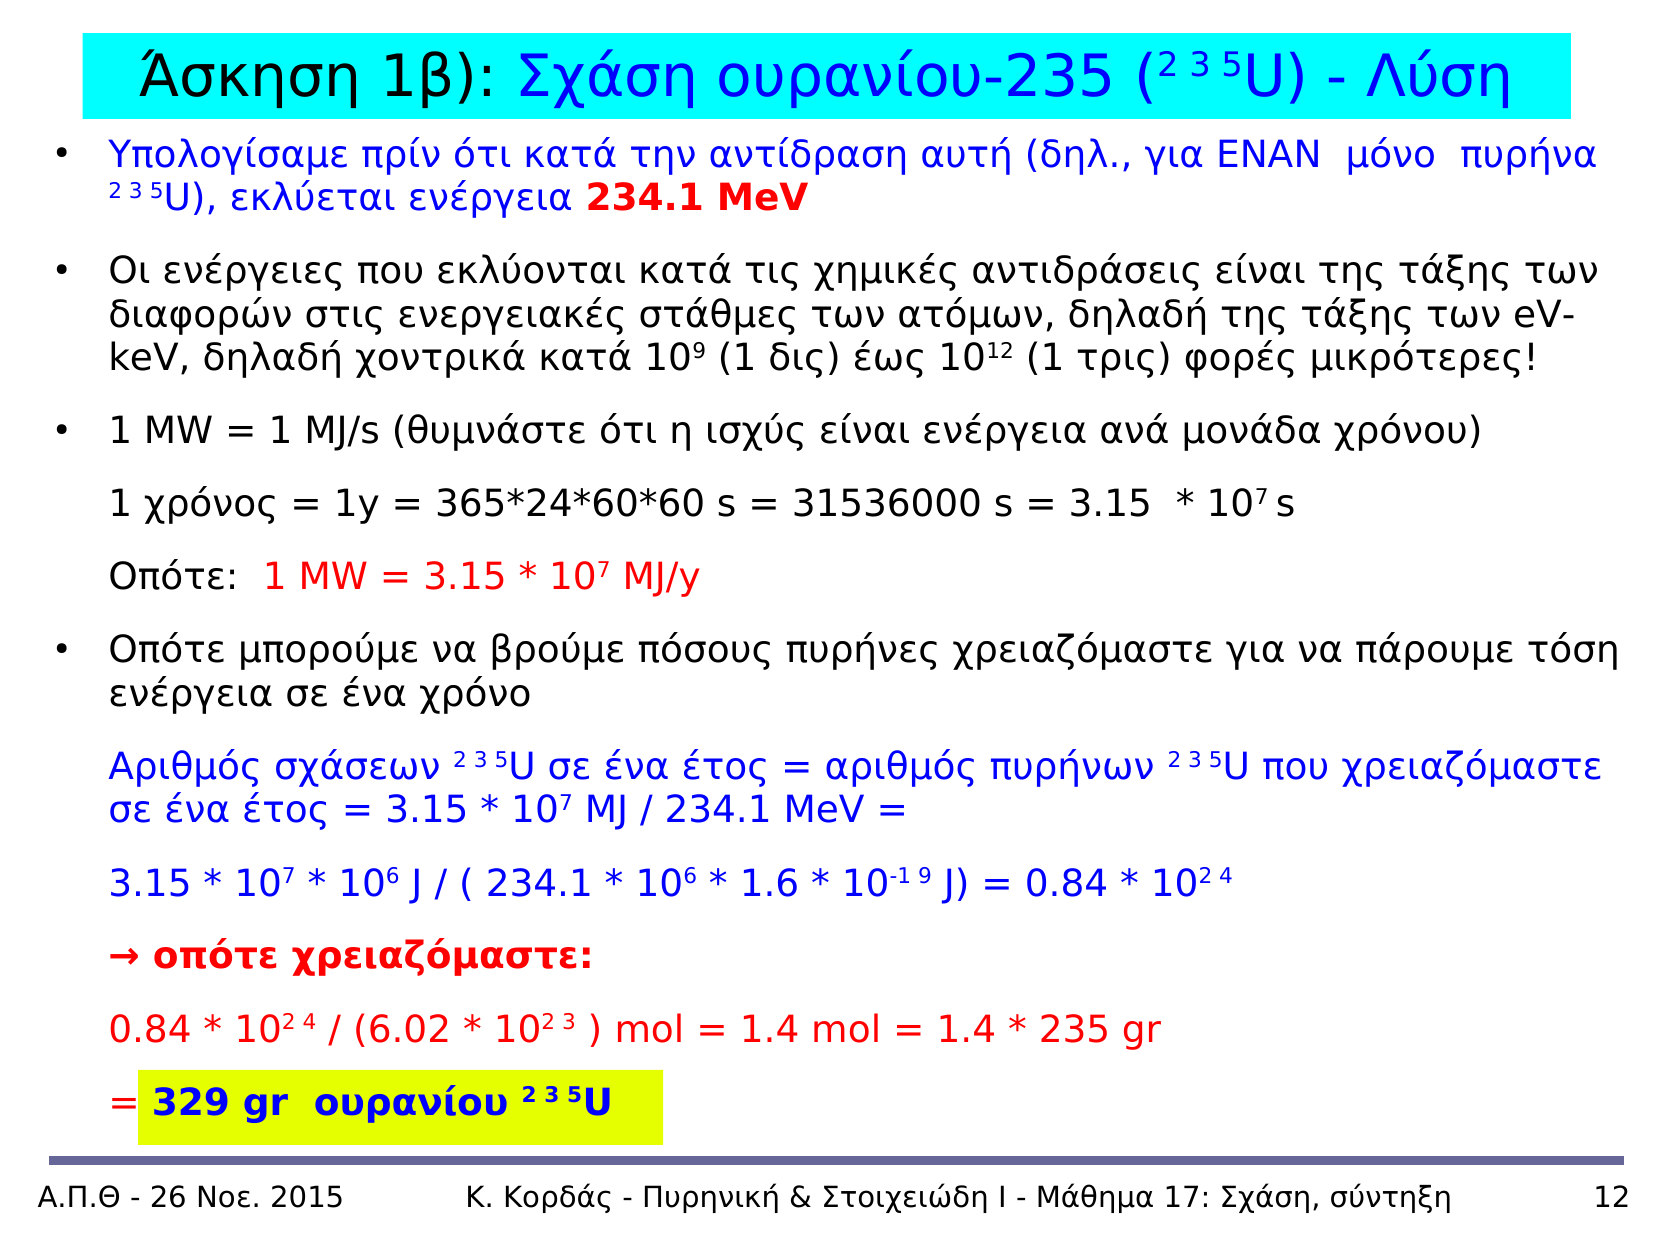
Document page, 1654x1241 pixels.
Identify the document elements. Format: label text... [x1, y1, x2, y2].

list Υπολογίσαμε πρίν ότι κατά την αντίδραση αυτή (δηλ., για ΕΝΑΝ μόνο πυρήνα 2 3 5U), εκλύεται ενέργεια 234.1 MeV Οι ενέργειες που εκλύονται κατά τις χημικές αντιδράσεις είναι της τάξης των διαφορών στις ενεργειακές στάθμες των ατόμων, δηλαδή της τάξης των eV-keV, δηλαδή χοντρικά κατά 109 (1 δις) έως 1012 (1 τρις) φορές μικρότερες! 1 MW = 1 MJ/s (θυμνάστε ότι η ισχύς είναι ενέργεια ανά μονάδα χρόνου) 1 χρόνος = 1y = 365*24*60*60 s = 31536000 s = 3.15 * 107 s Οπότε: 1 MW = 3.15 * 107 MJ/y Οπότε μπορούμε να βρούμε πόσους πυρήνες χρειαζόμαστε για να πάρουμε τόση ενέργεια σε ένα χρόνο Αριθμός σχάσεων 2 3 5U σε ένα έτος = αριθμός πυρήνων 2 3 5U που χρειαζόμαστε σε ένα έτος = 3.15 * 107 MJ / 234.1 MeV = 3.15 * 107 * 106 J / ( 234.1 * 106 * 1.6 * 10-1 9 J) = 0.84 * 102 4 → οπότε χρειαζόμαστε: 0.84 * 102 4 / (6.02 * 102 3 ) mol = 1.4 mol = 1.4 * 235 gr = 329 gr ουρανίου 2 3 5U [37, 132, 1622, 1141]
text_box [138, 1141, 664, 1145]
title Άσκηση 1β): Σχάση ουρανίου-235 (2 3 5U) - Λύση [82, 33, 1571, 119]
